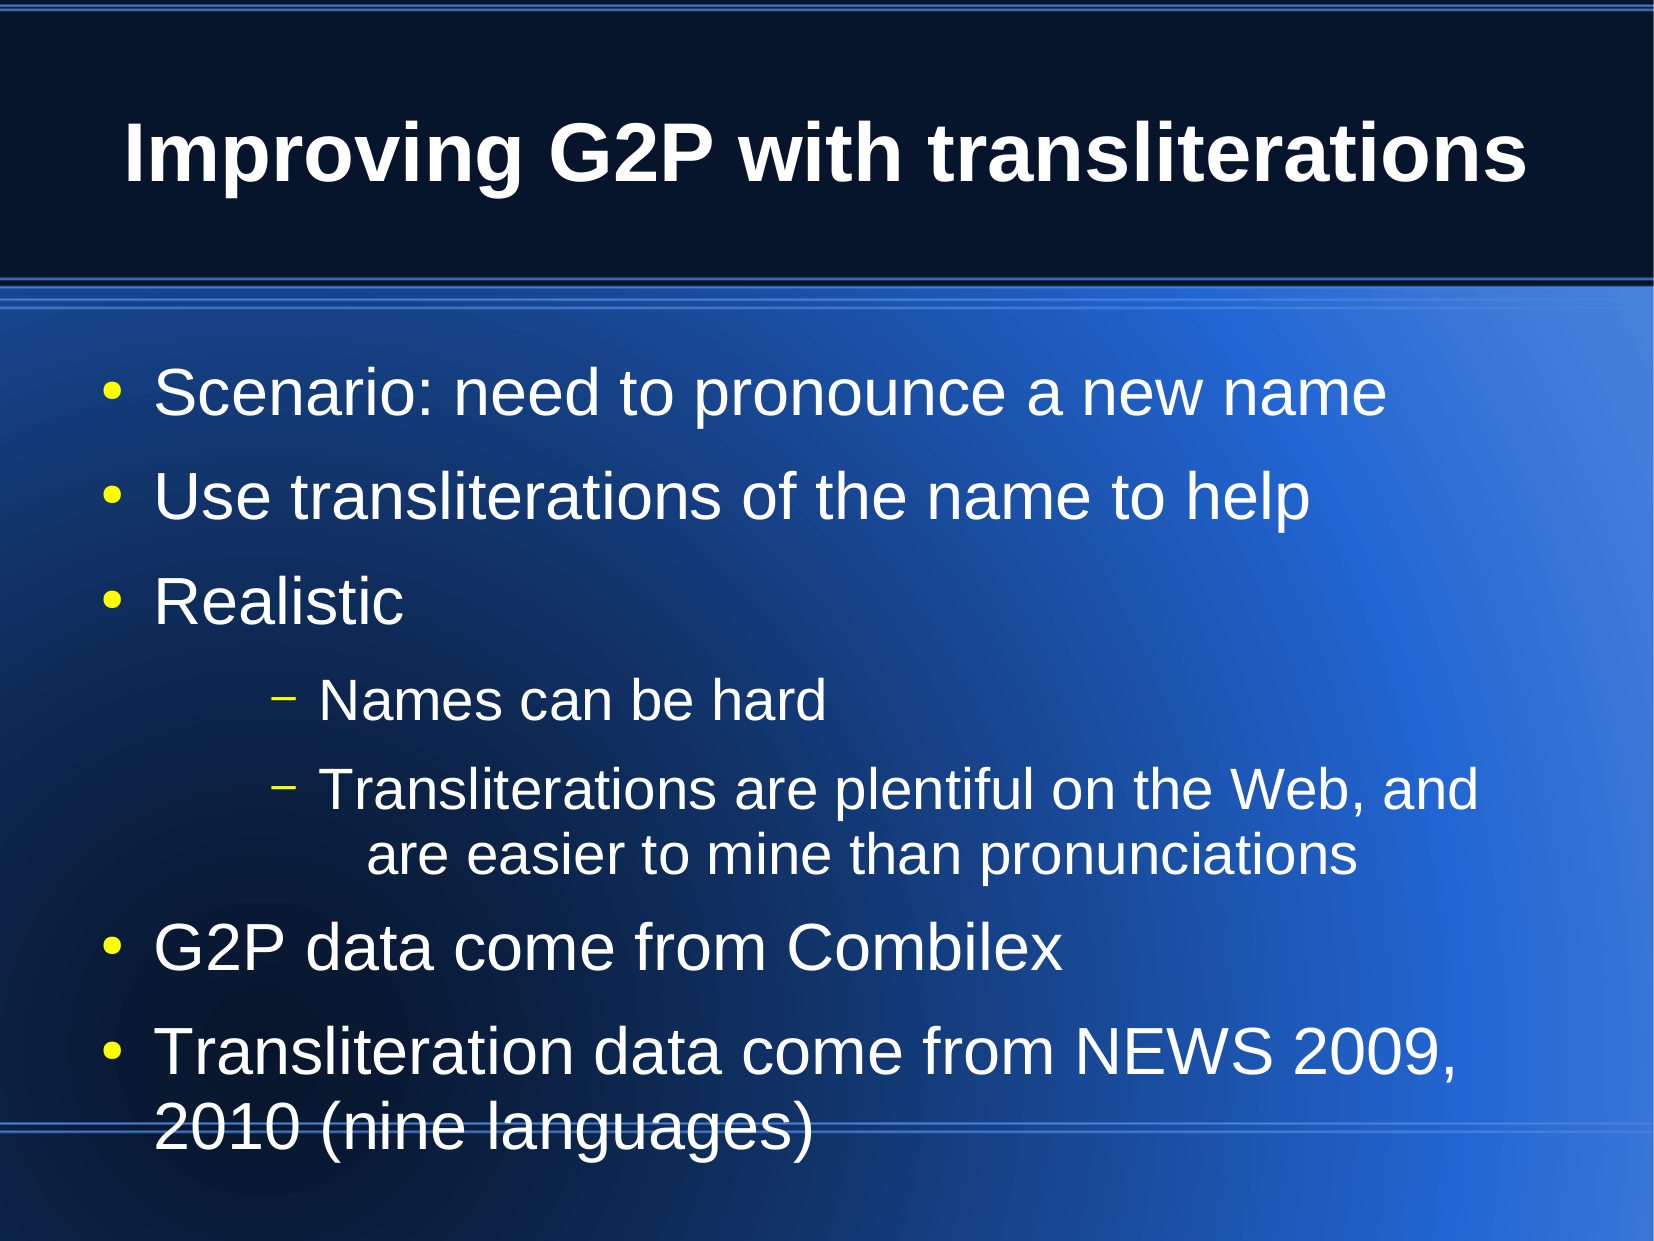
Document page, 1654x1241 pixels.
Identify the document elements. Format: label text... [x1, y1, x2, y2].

title Improving G2P with transliterations [82, 56, 1571, 250]
picture [0, 0, 1654, 1241]
list Scenario: need to pronounce a new name Use transliterations of the name to help Realistic Names can be hard Transliterations are plentiful on the Web, and are easier to mine than pronunciations G2P data come from Combilex Transliteration data come from NEWS 2009, 2010 (nine languages) [82, 355, 1571, 1165]
